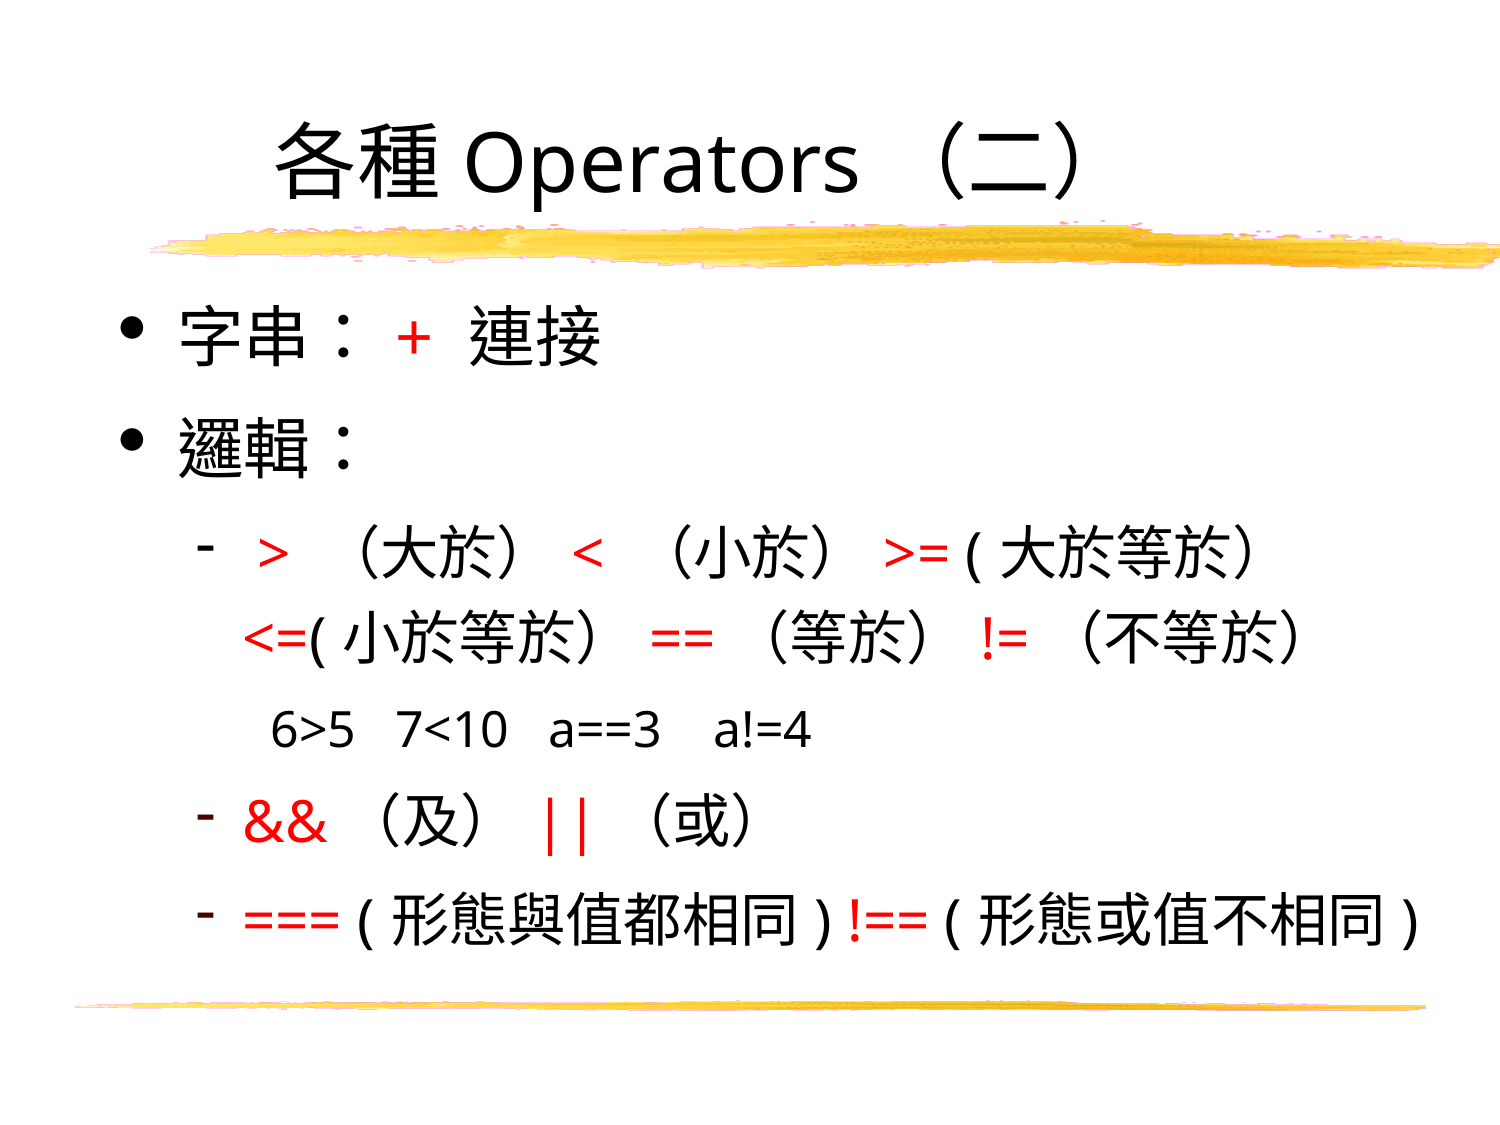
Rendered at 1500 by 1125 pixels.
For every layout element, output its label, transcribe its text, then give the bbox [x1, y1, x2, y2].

picture [150, 215, 1500, 279]
title 各種Operators（二） [66, 37, 1342, 225]
picture [75, 999, 106, 1013]
list 字串：+ 連接 邏輯： > （大於）< （小於）>= (大於等於） <=(小於等於）==（等於）!=（不等於） 6>5 7<10 a==3 a!=4 &&（及）||（或） === (形態與值都相同) !== (形態或值不相同) [106, 275, 1450, 1014]
